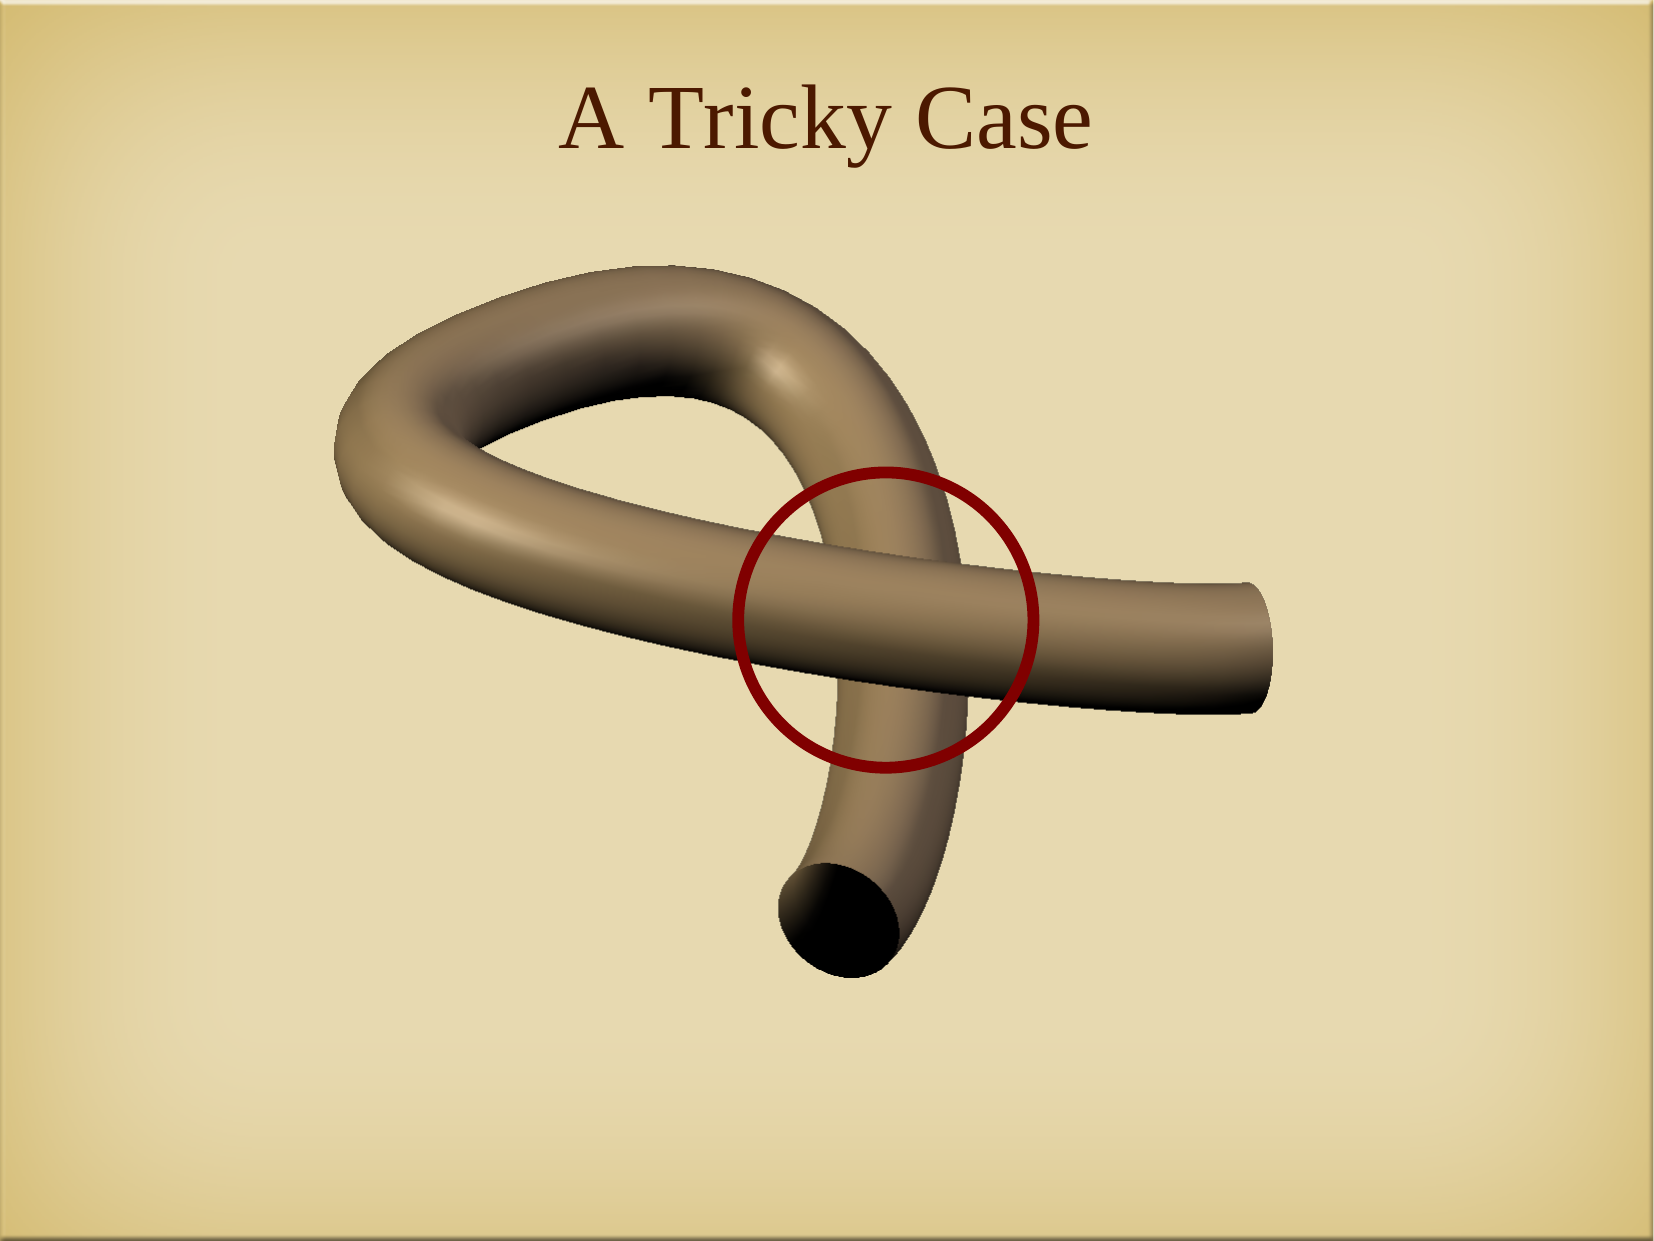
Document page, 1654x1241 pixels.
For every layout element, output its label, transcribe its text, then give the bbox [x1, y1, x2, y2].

title A Tricky Case [59, 58, 1595, 178]
picture [0, 0, 1654, 1241]
